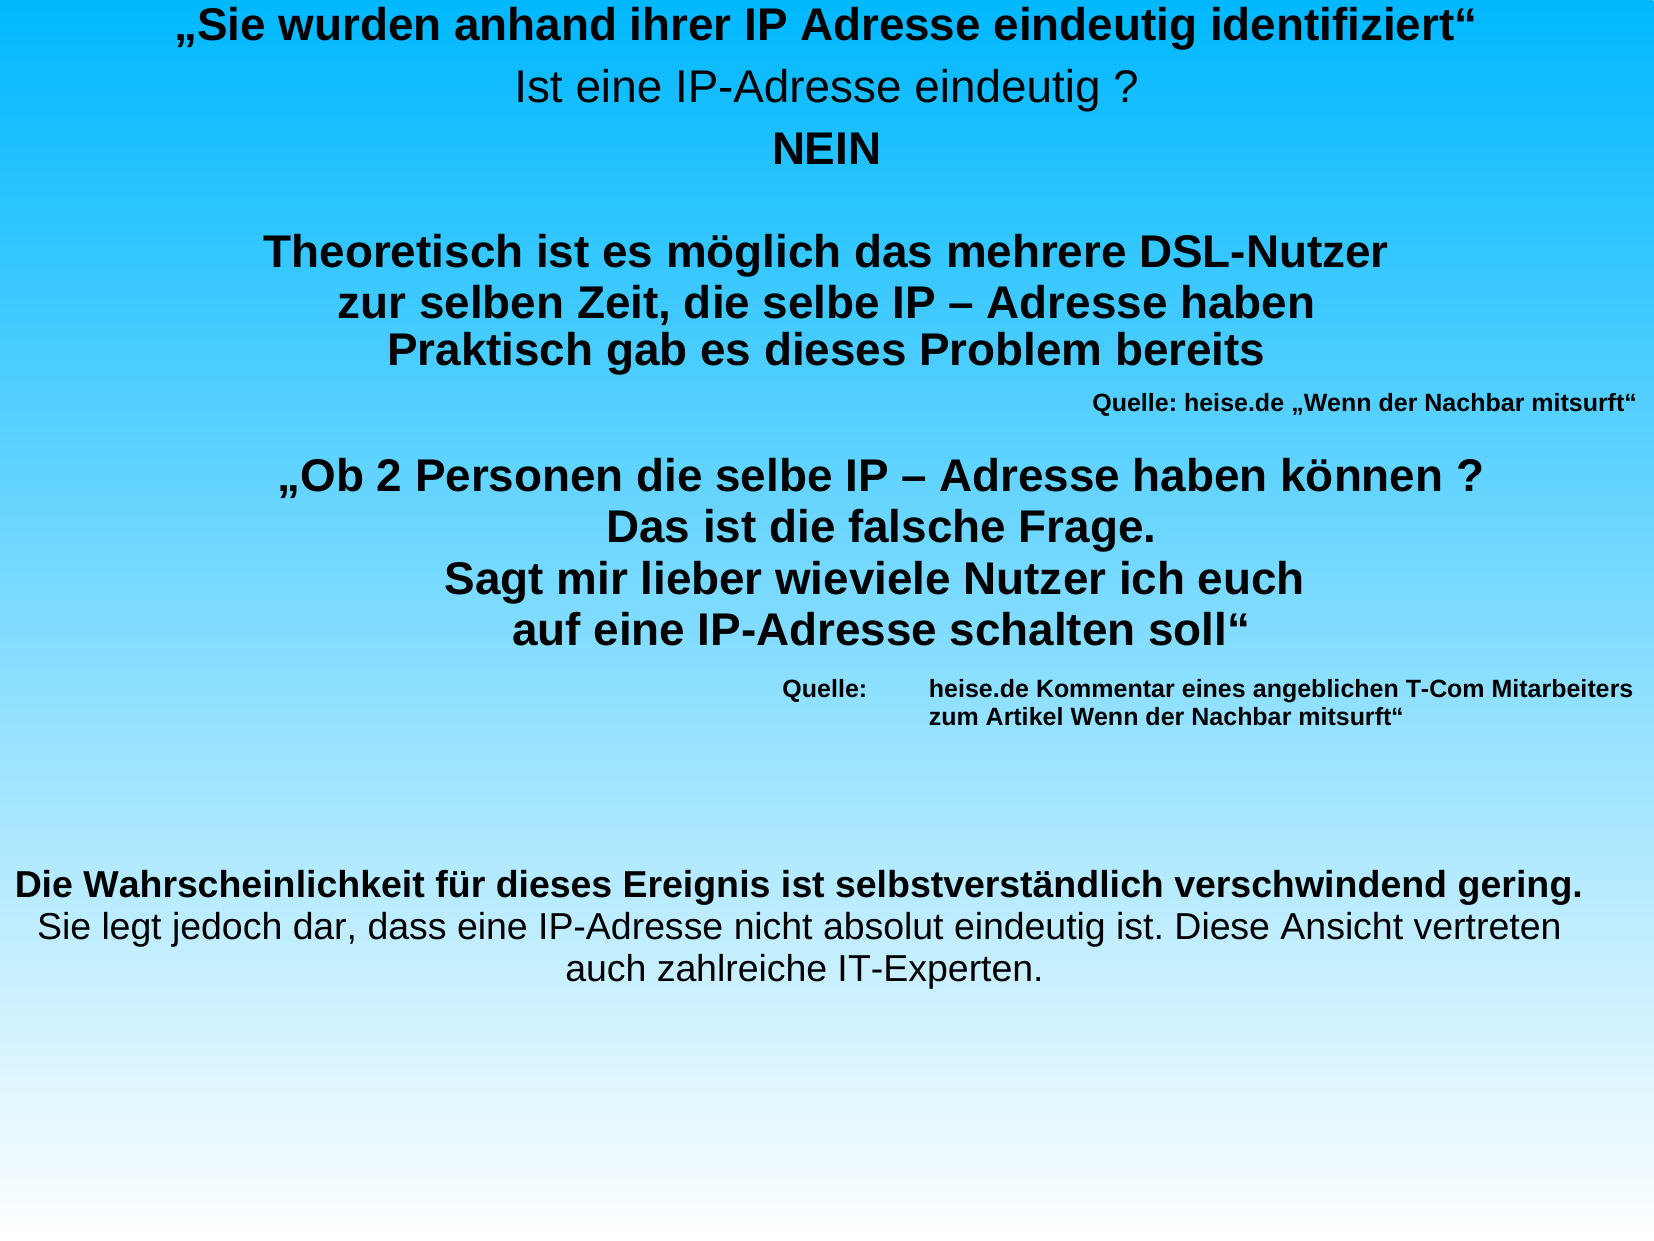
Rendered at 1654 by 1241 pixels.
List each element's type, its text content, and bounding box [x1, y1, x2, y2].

text_box Quelle: heise.de Kommentar eines angeblichen T-Com Mitarbeiters zum Artikel Wenn der Nachbar mitsurft“ [767, 667, 1654, 727]
text_box „Sie wurden anhand ihrer IP Adresse eindeutig identifiziert“ [159, 5, 1494, 74]
text_box NEIN [757, 129, 897, 198]
text_box Die Wahrscheinlichkeit für dieses Ereignis ist selbstverständlich verschwindend gering. Sie legt jedoch dar, dass eine IP-Adresse nicht absolut eindeutig ist. Diese Ansicht vertreten auch zahlreiche IT-Experten. [0, 856, 1654, 1063]
text_box Quelle: heise.de „Wenn der Nachbar mitsurft“ [1077, 389, 1654, 434]
text_box Ist eine IP-Adresse eindeutig ? [499, 67, 1155, 134]
text_box Praktisch gab es dieses Problem bereits [372, 330, 1281, 399]
text_box „Ob 2 Personen die selbe IP – Adresse haben können ?Das ist die falsche Frage. Sagt mir lieber wieviele Nutzer ich euch auf eine IP-Adresse schalten soll“ [256, 442, 1507, 708]
text_box Theoretisch ist es möglich das mehrere DSL-Nutzer zur selben Zeit, die selbe IP – Adresse haben [249, 218, 1405, 323]
